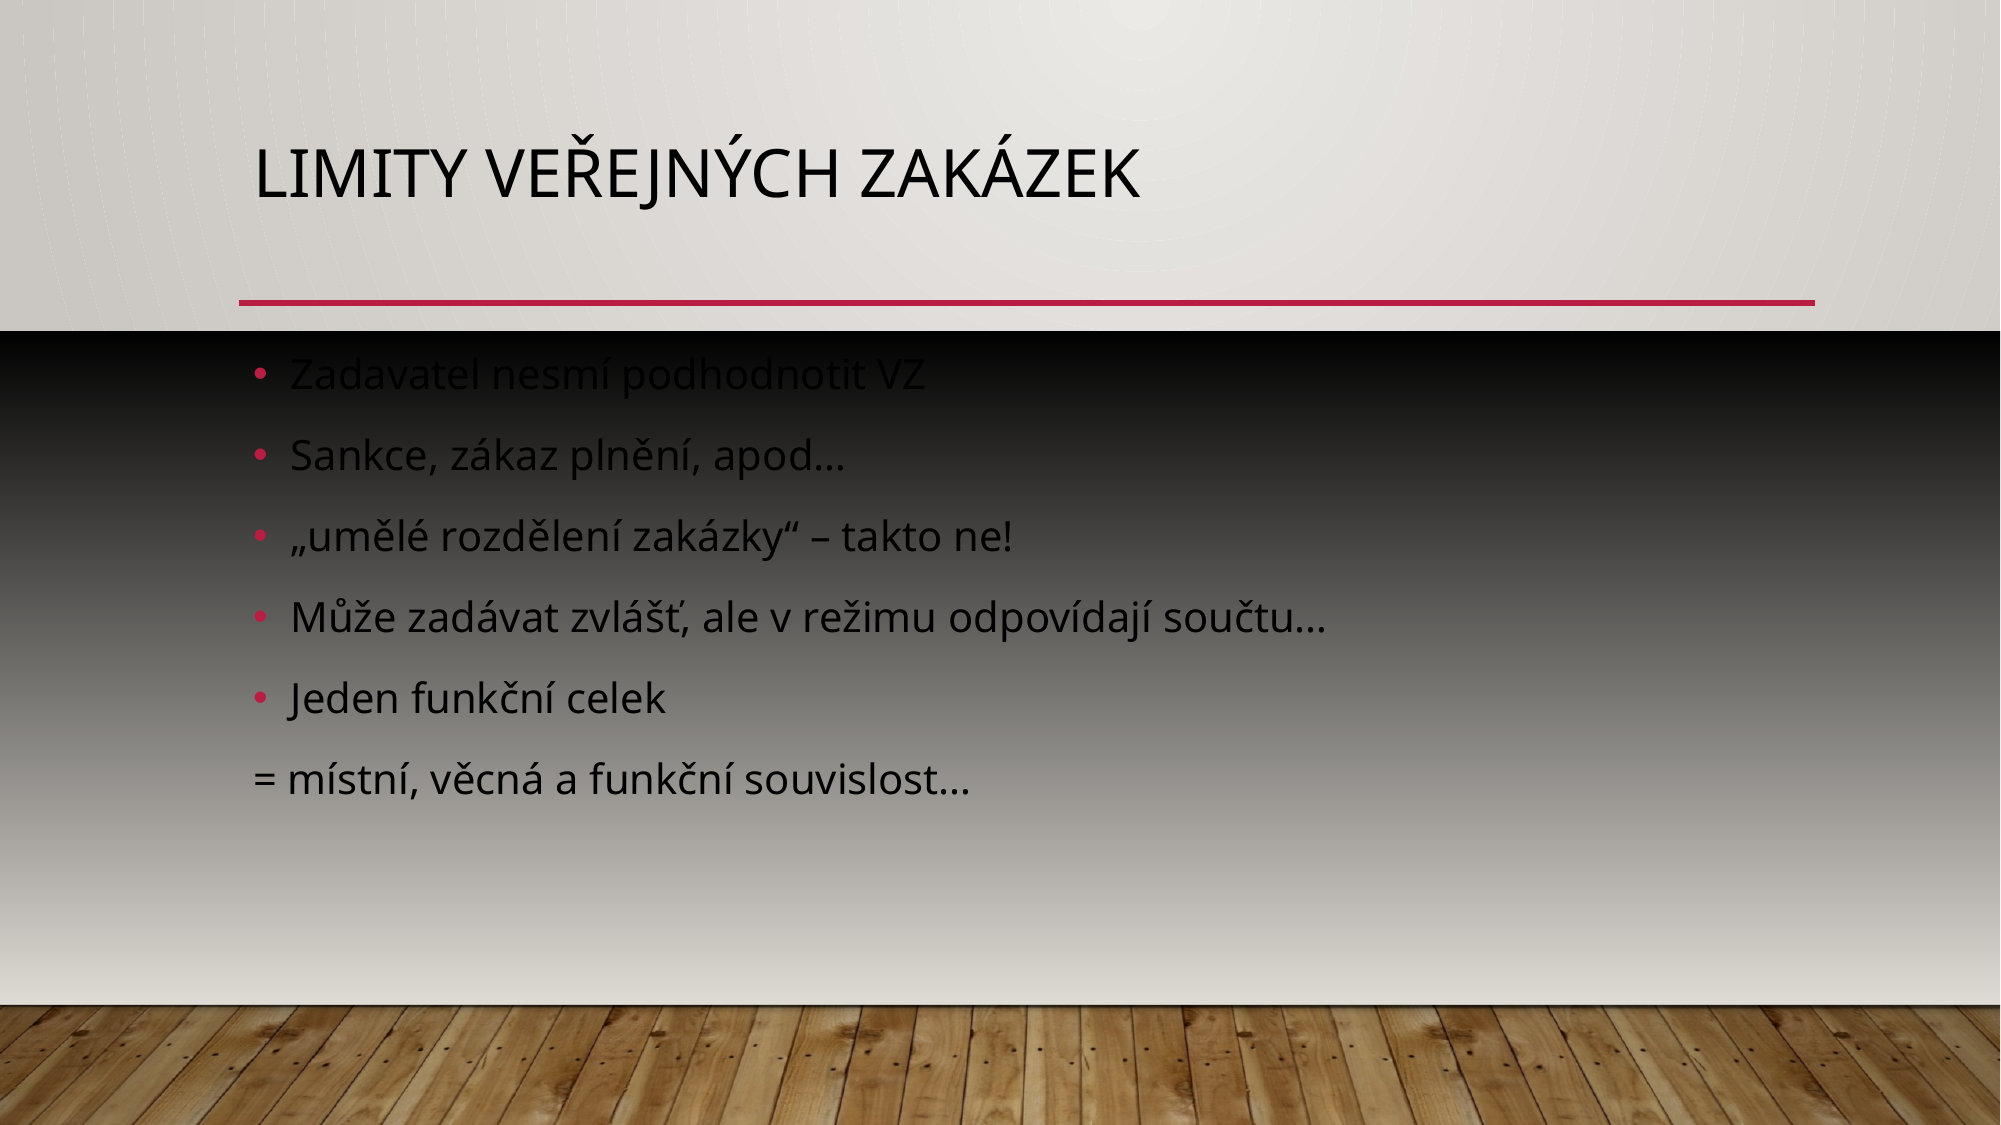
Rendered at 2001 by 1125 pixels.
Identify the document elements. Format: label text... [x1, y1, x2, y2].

list Zadavatel nesmí podhodnotit VZ Sankce, zákaz plnění, apod… „umělé rozdělení zakázky“ – takto ne! Může zadávat zvlášť, ale v režimu odpovídají součtu… Jeden funkční celek = místní, věcná a funkční souvislost… [238, 330, 1814, 897]
title Limity veřejných zakázek [238, 131, 1814, 305]
